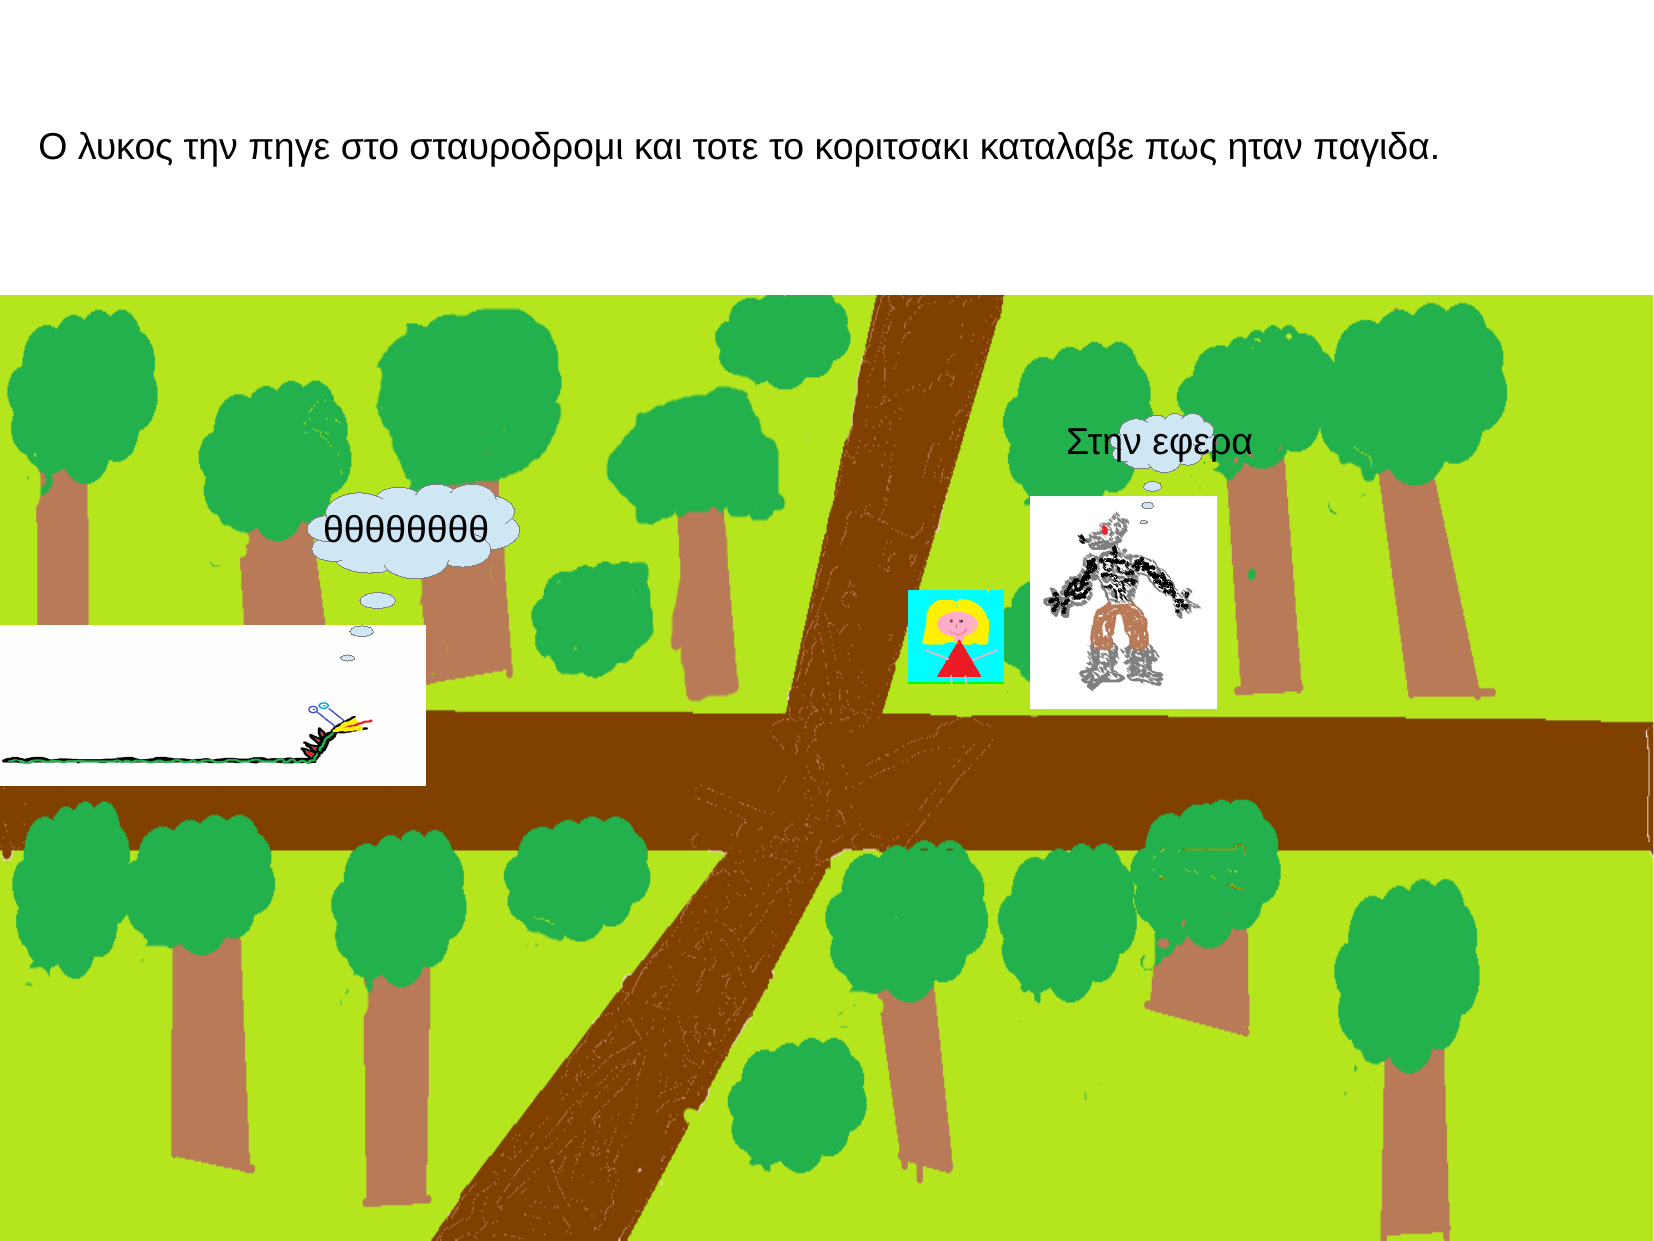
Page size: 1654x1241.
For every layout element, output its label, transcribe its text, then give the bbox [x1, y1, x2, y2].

text_box Στην εφερα [1143, 481, 1162, 492]
text_box θθθθθθθθ [349, 625, 374, 637]
text_box Ο λυκος την πηγε στο σταυροδρομι και τοτε το κοριτσακι καταλαβε πως ηταν παγιδα. [23, 118, 1619, 175]
text_box θθθθθθθθ [307, 484, 520, 579]
text_box θθθθθθθθ [359, 592, 396, 609]
text_box Στην εφερα [1115, 413, 1215, 473]
picture [0, 295, 1654, 1241]
